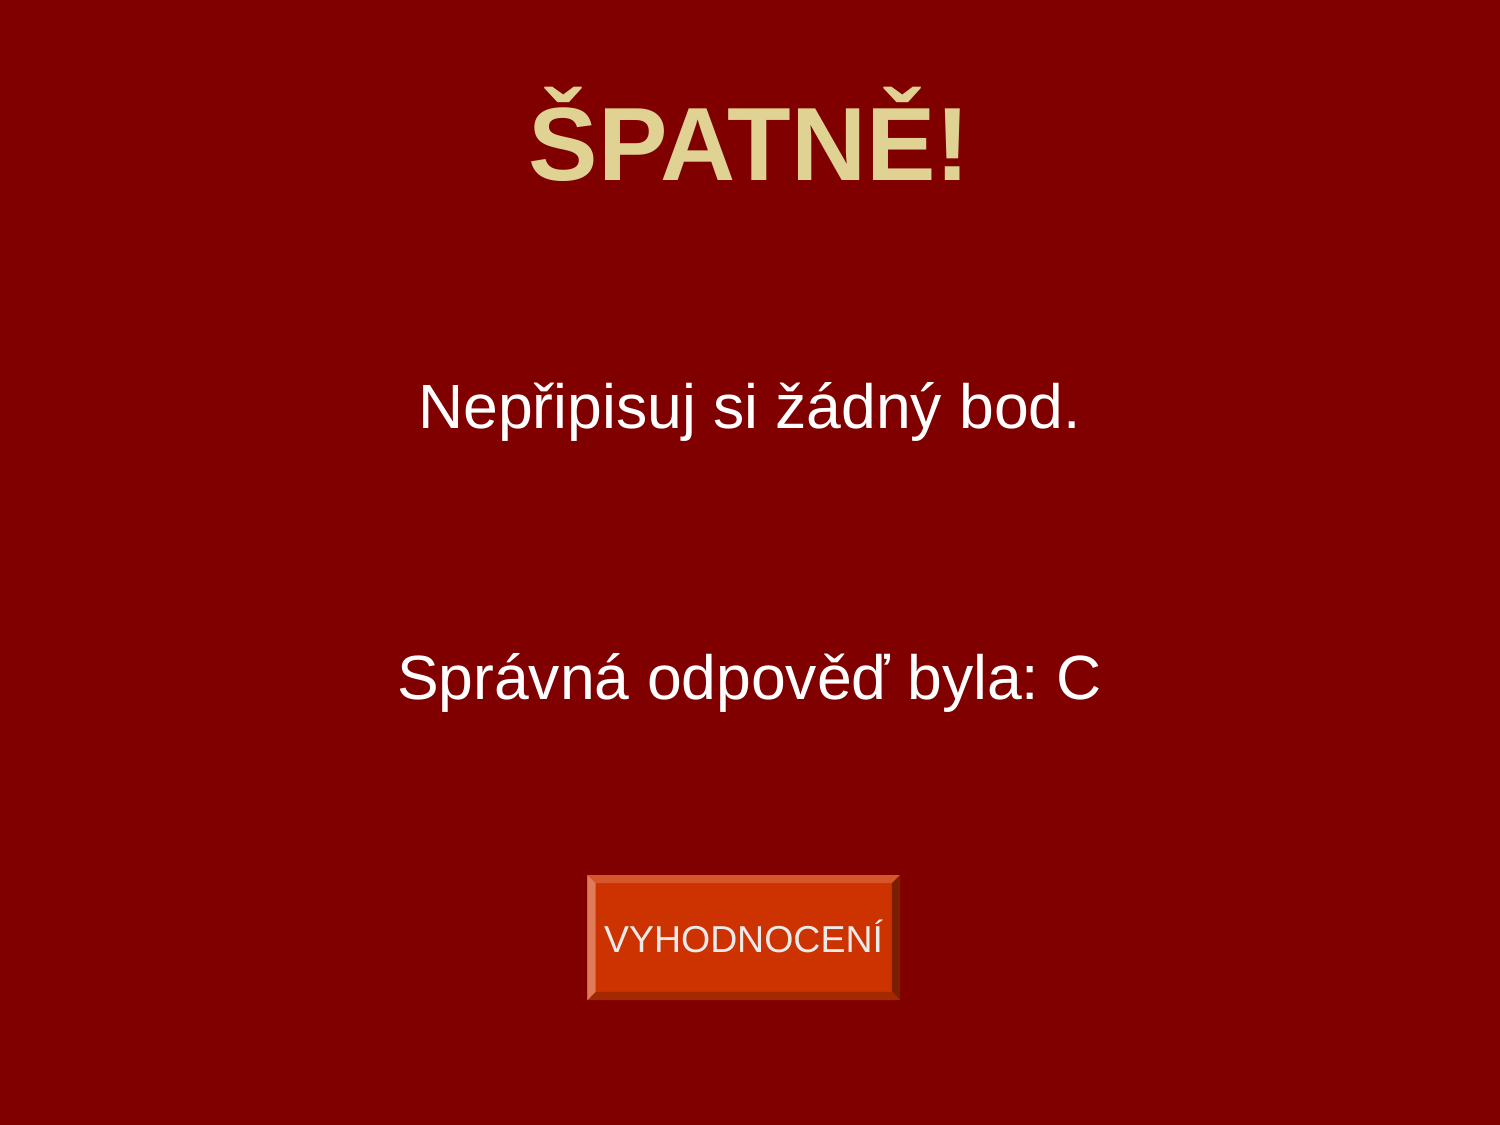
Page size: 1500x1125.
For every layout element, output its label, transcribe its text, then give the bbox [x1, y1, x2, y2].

title ŠPATNĚ! [75, 45, 1426, 233]
list Nepřipisuj si žádný bod. Správná odpověď byla: C [24, 262, 1476, 1006]
text_box VYHODNOCENÍ [596, 884, 891, 991]
